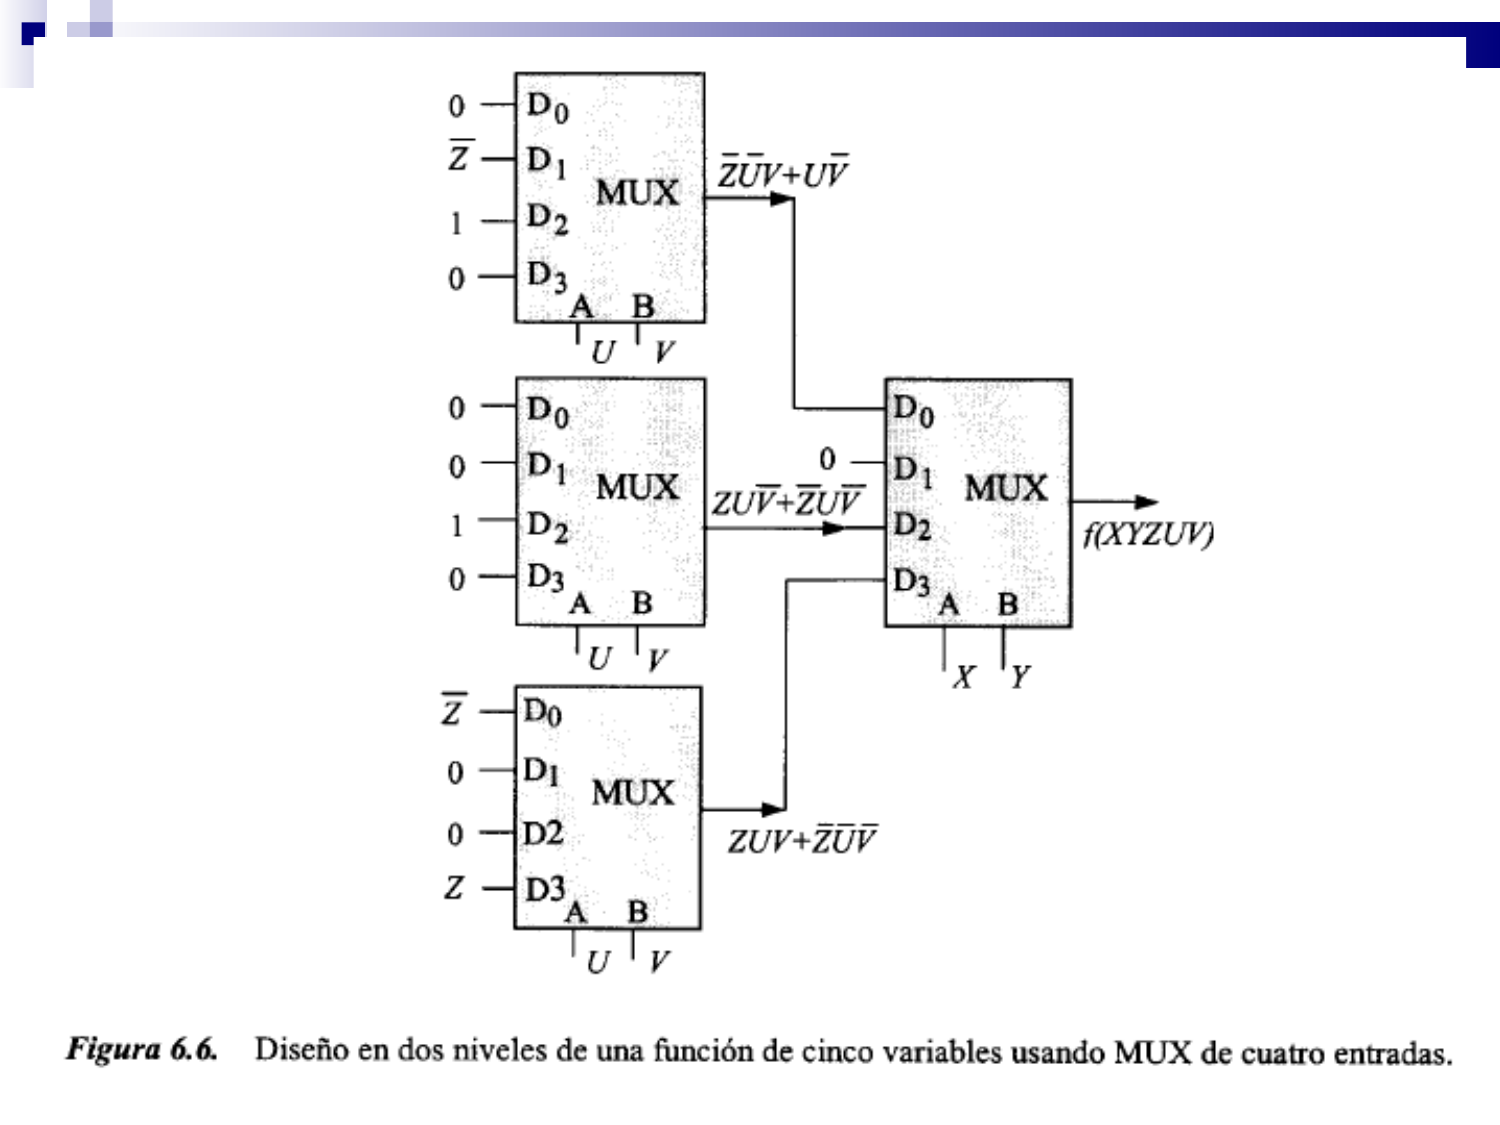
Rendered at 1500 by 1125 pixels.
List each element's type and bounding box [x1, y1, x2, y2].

picture [33, 37, 1467, 1089]
